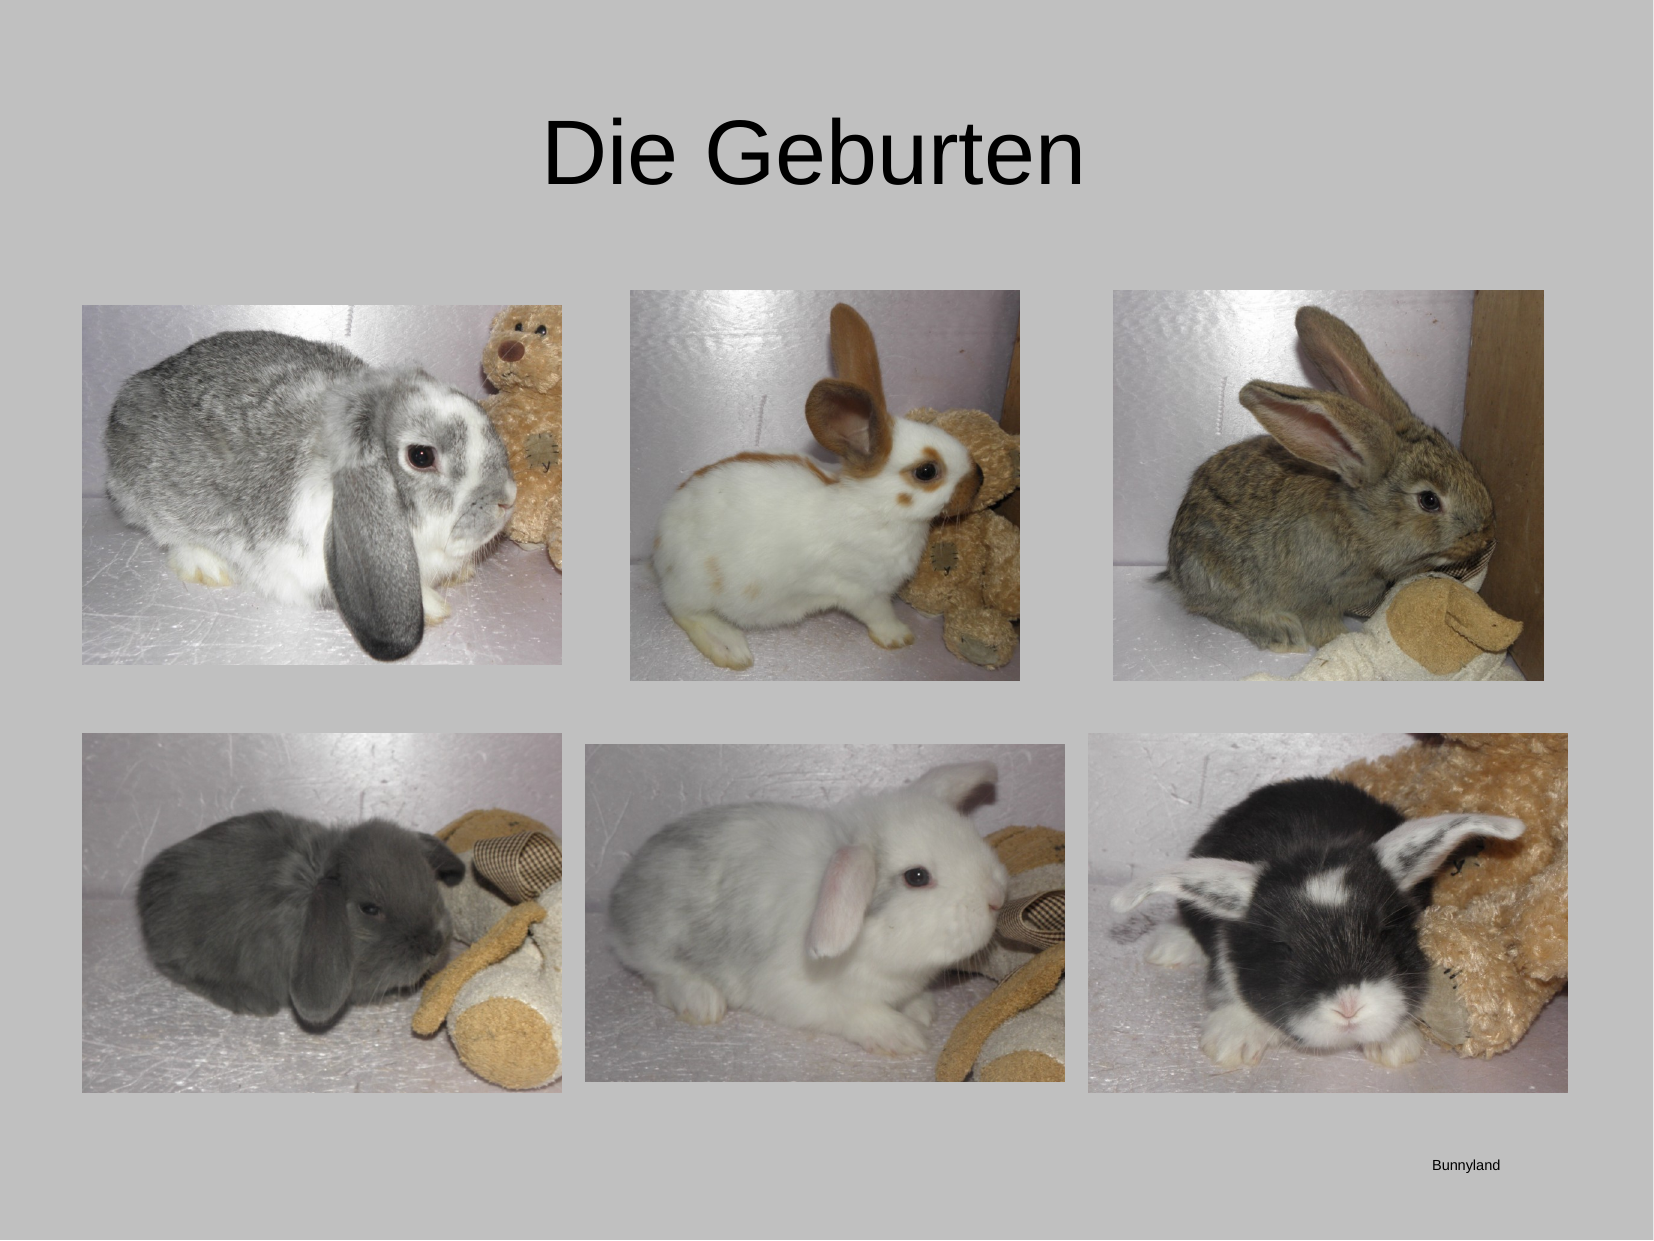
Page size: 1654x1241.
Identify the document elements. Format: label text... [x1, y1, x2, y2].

picture [82, 305, 562, 666]
picture [82, 733, 562, 1093]
title Die Geburten [82, 49, 1571, 257]
picture [1113, 290, 1544, 681]
picture [1088, 733, 1568, 1093]
picture [630, 290, 1020, 681]
picture [585, 744, 1065, 1082]
text_box Bunnyland [1417, 1149, 1625, 1182]
